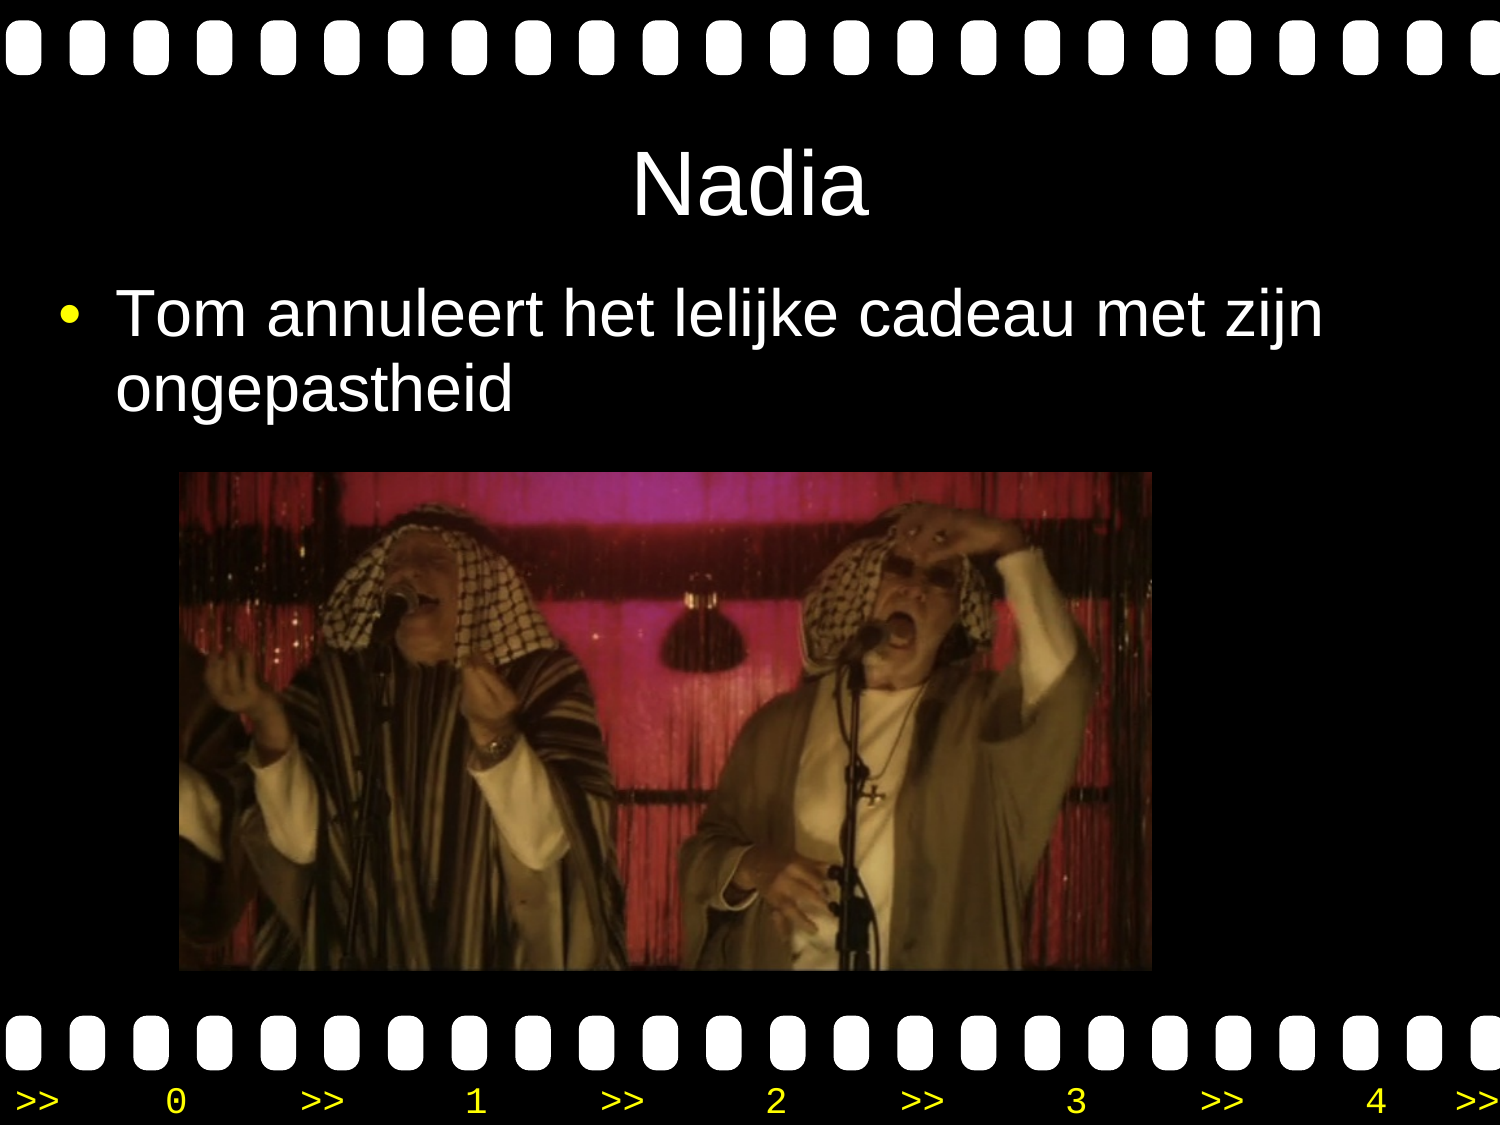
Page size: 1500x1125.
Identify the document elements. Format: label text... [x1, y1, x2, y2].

list Tom annuleert het lelijke cadeau met zijn ongepastheid [59, 276, 1418, 1004]
title Nadia [75, 97, 1426, 271]
picture [179, 472, 1152, 971]
